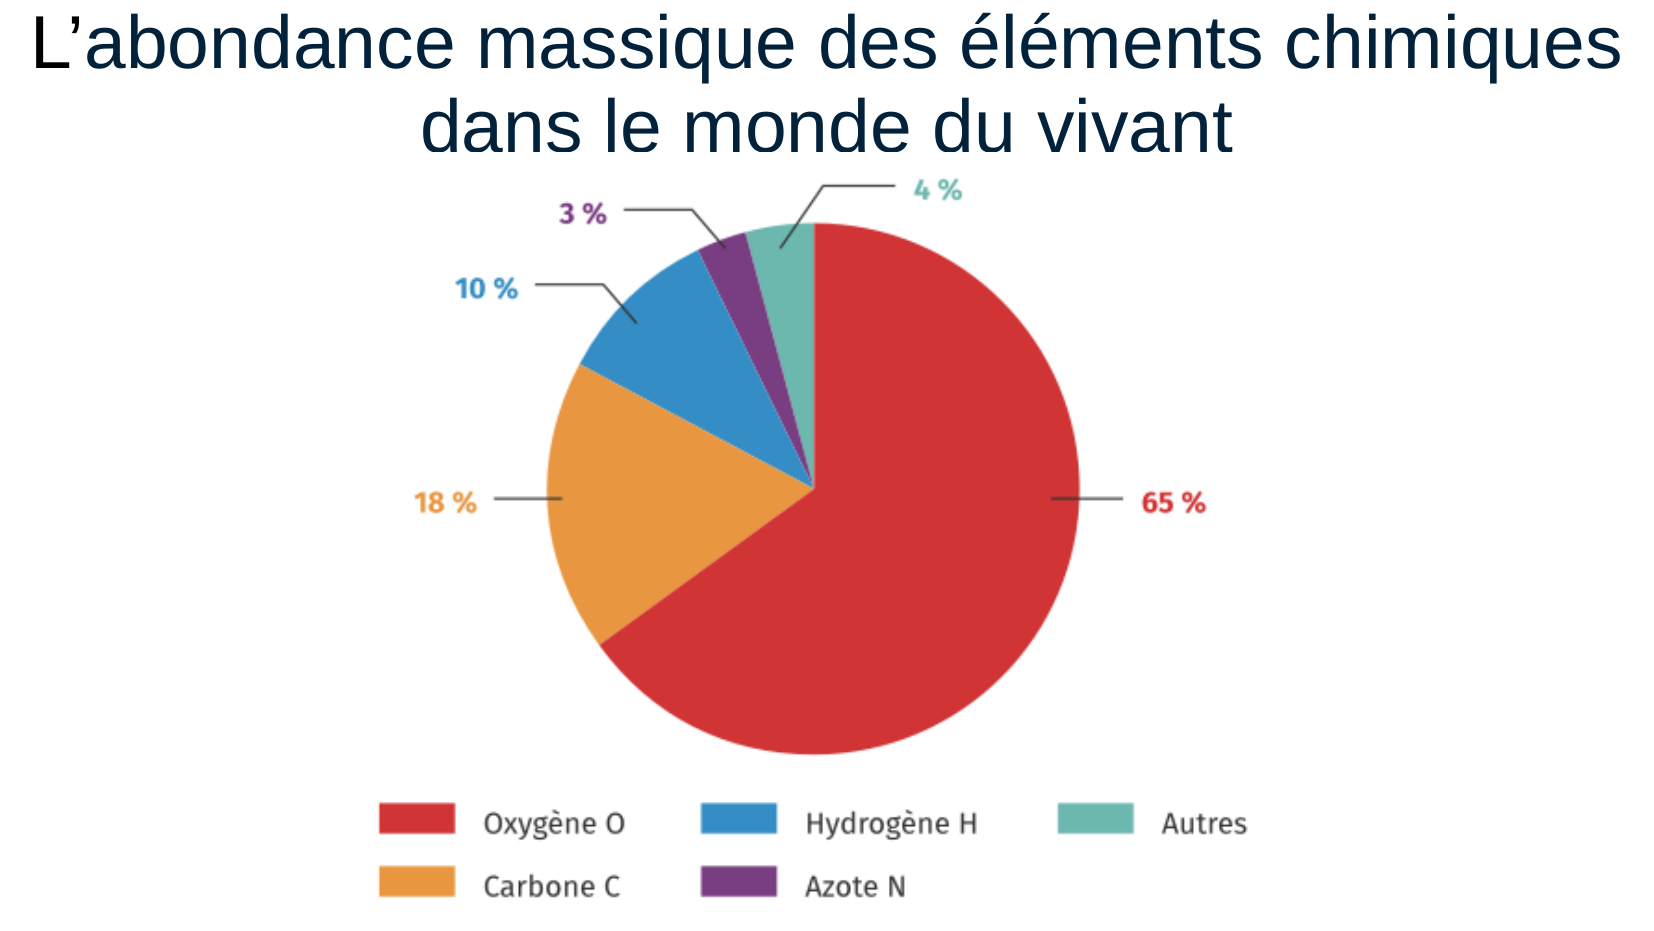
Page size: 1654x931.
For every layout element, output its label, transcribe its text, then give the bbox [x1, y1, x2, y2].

title L’abondance massique des éléments chimiques dans le monde du vivant [0, 0, 1654, 169]
picture [354, 152, 1294, 916]
